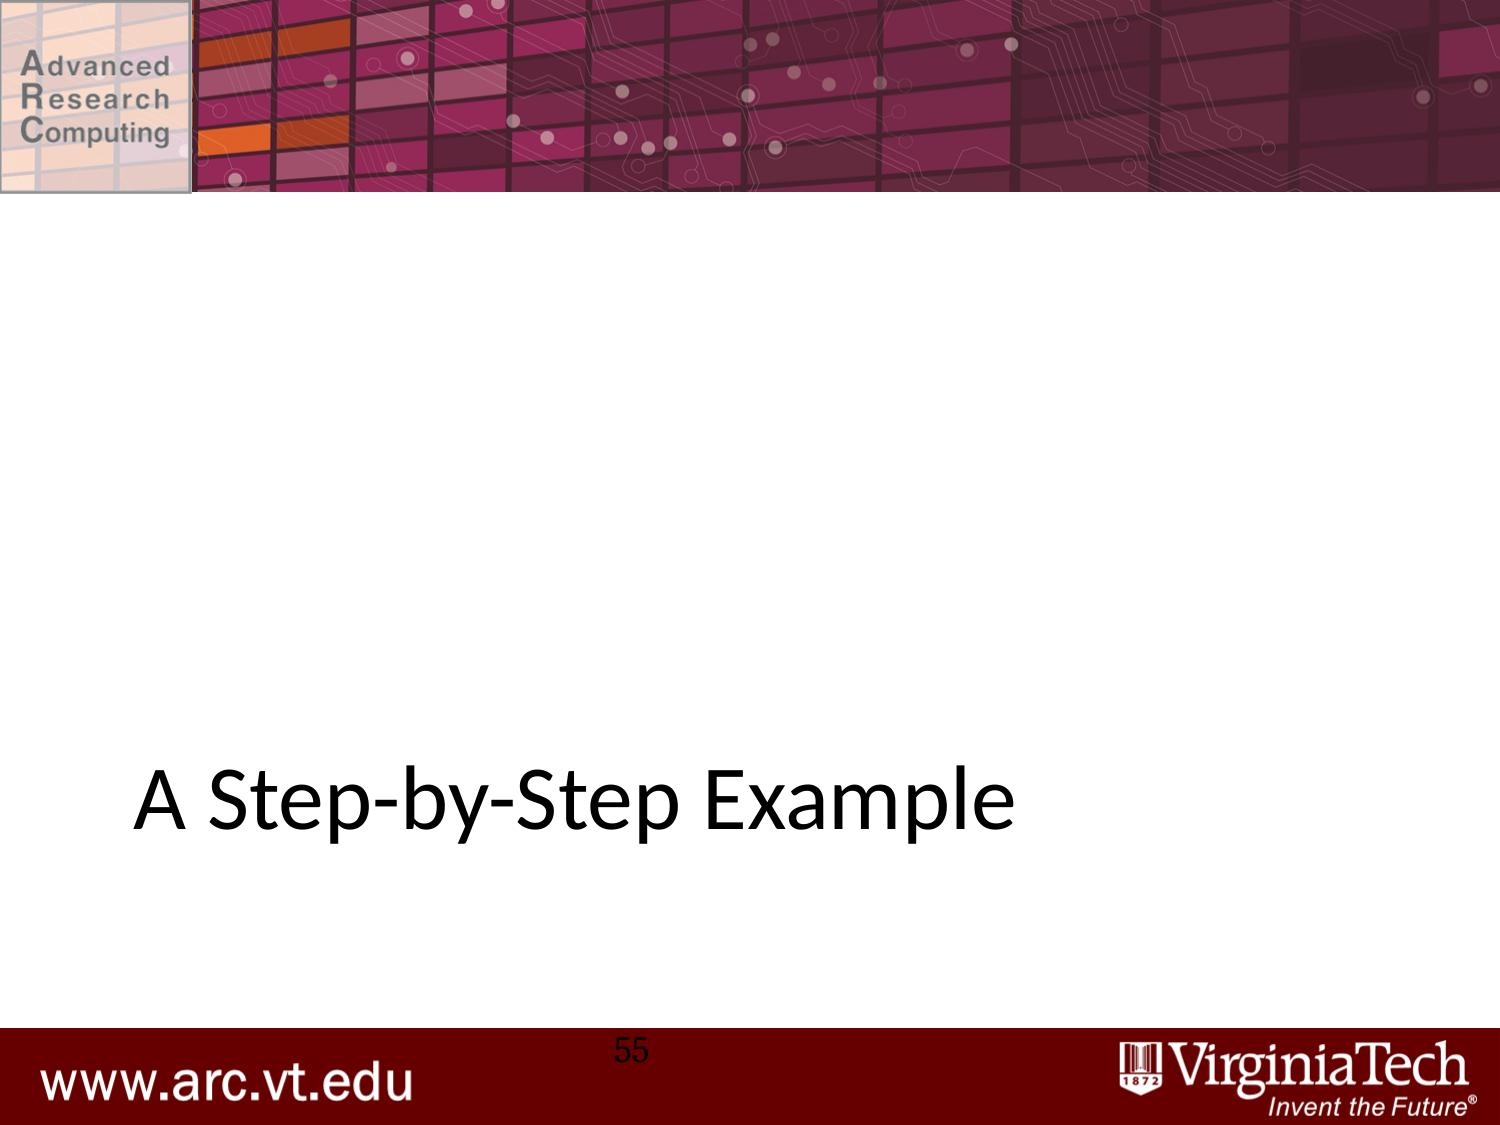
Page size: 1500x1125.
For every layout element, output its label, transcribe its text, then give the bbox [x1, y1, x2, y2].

title A Step-by-Step Example [118, 722, 1394, 947]
picture [0, 1024, 1500, 1125]
picture [0, 0, 1500, 194]
